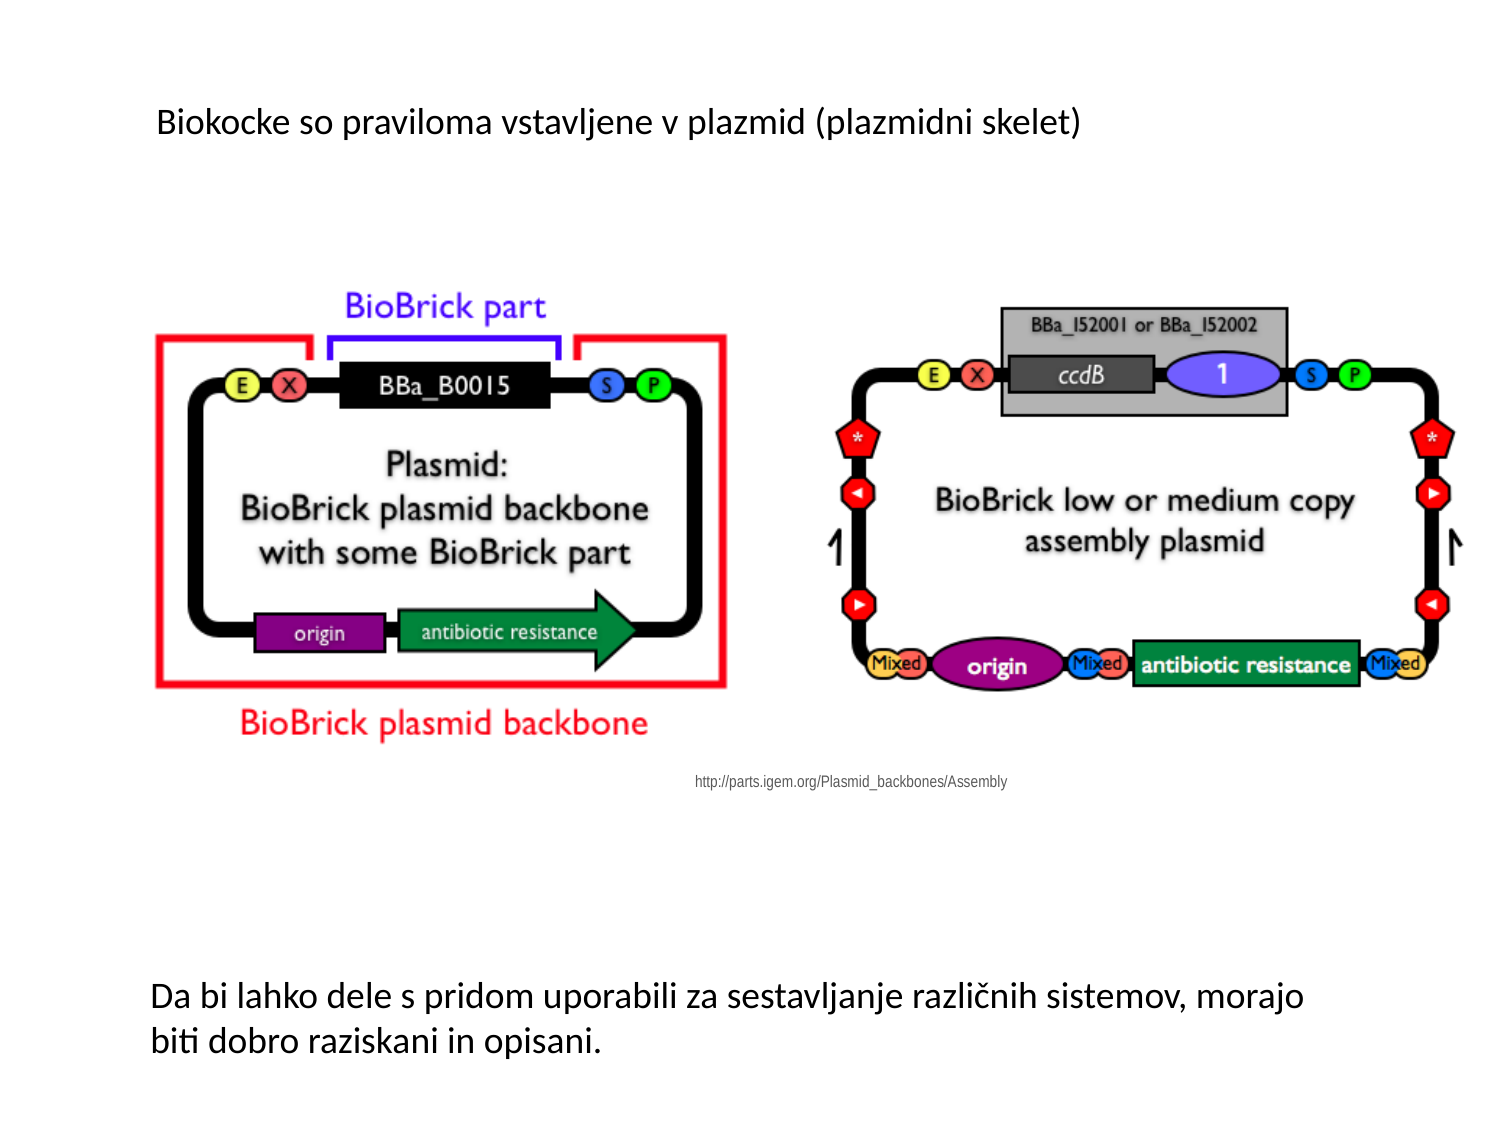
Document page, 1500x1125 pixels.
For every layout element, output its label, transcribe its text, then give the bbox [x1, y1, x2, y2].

text_box http://parts.igem.org/Plasmid_backbones/Assembly [272, 763, 1023, 799]
picture [91, 279, 795, 749]
text_box Biokocke so praviloma vstavljene v plazmid (plazmidni skelet) [141, 89, 1098, 150]
picture [820, 274, 1471, 722]
text_box Da bi lahko dele s pridom uporabili za sestavljanje različnih sistemov, morajo biti dobro raziskani in opisani. [135, 964, 1353, 1069]
